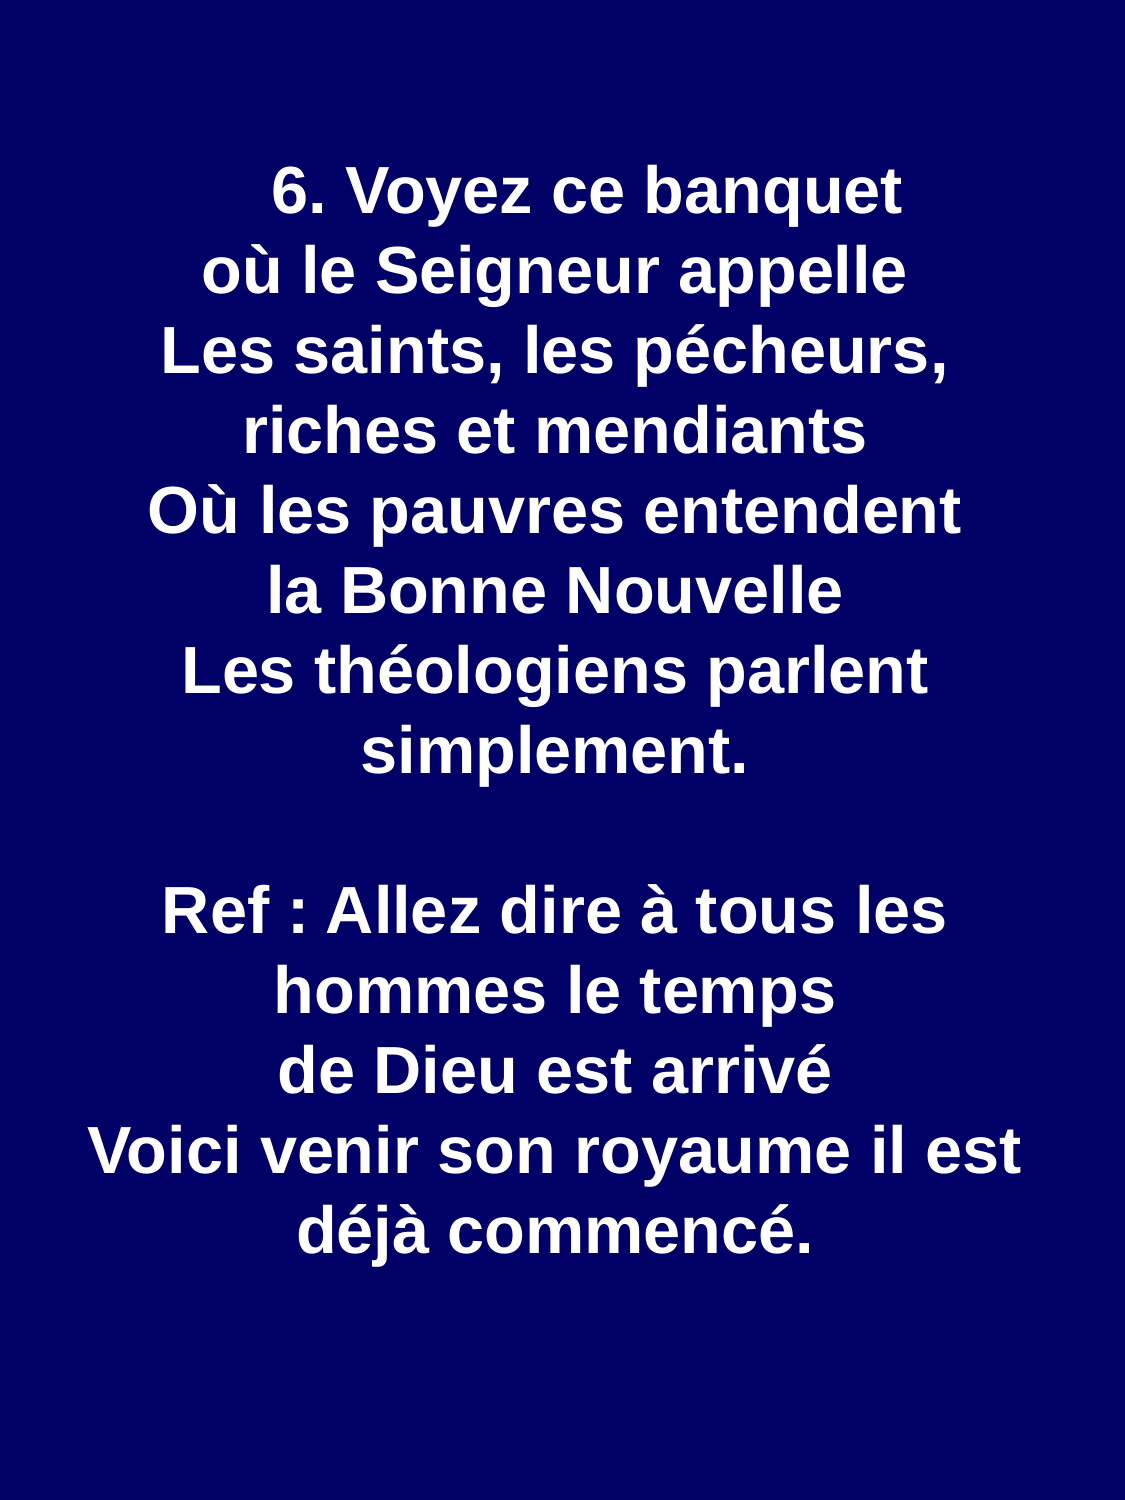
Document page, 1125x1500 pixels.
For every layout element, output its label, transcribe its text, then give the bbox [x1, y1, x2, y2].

text_box 6. Voyez ce banquet où le Seigneur appelle Les saints, les pécheurs, riches et mendiants Où les pauvres entendent la Bonne Nouvelle Les théologiens parlent simplement. Ref : Allez dire à tous les hommes le temps de Dieu est arrivé Voici venir son royaume il est déjà commencé. [11, 0, 1099, 1489]
